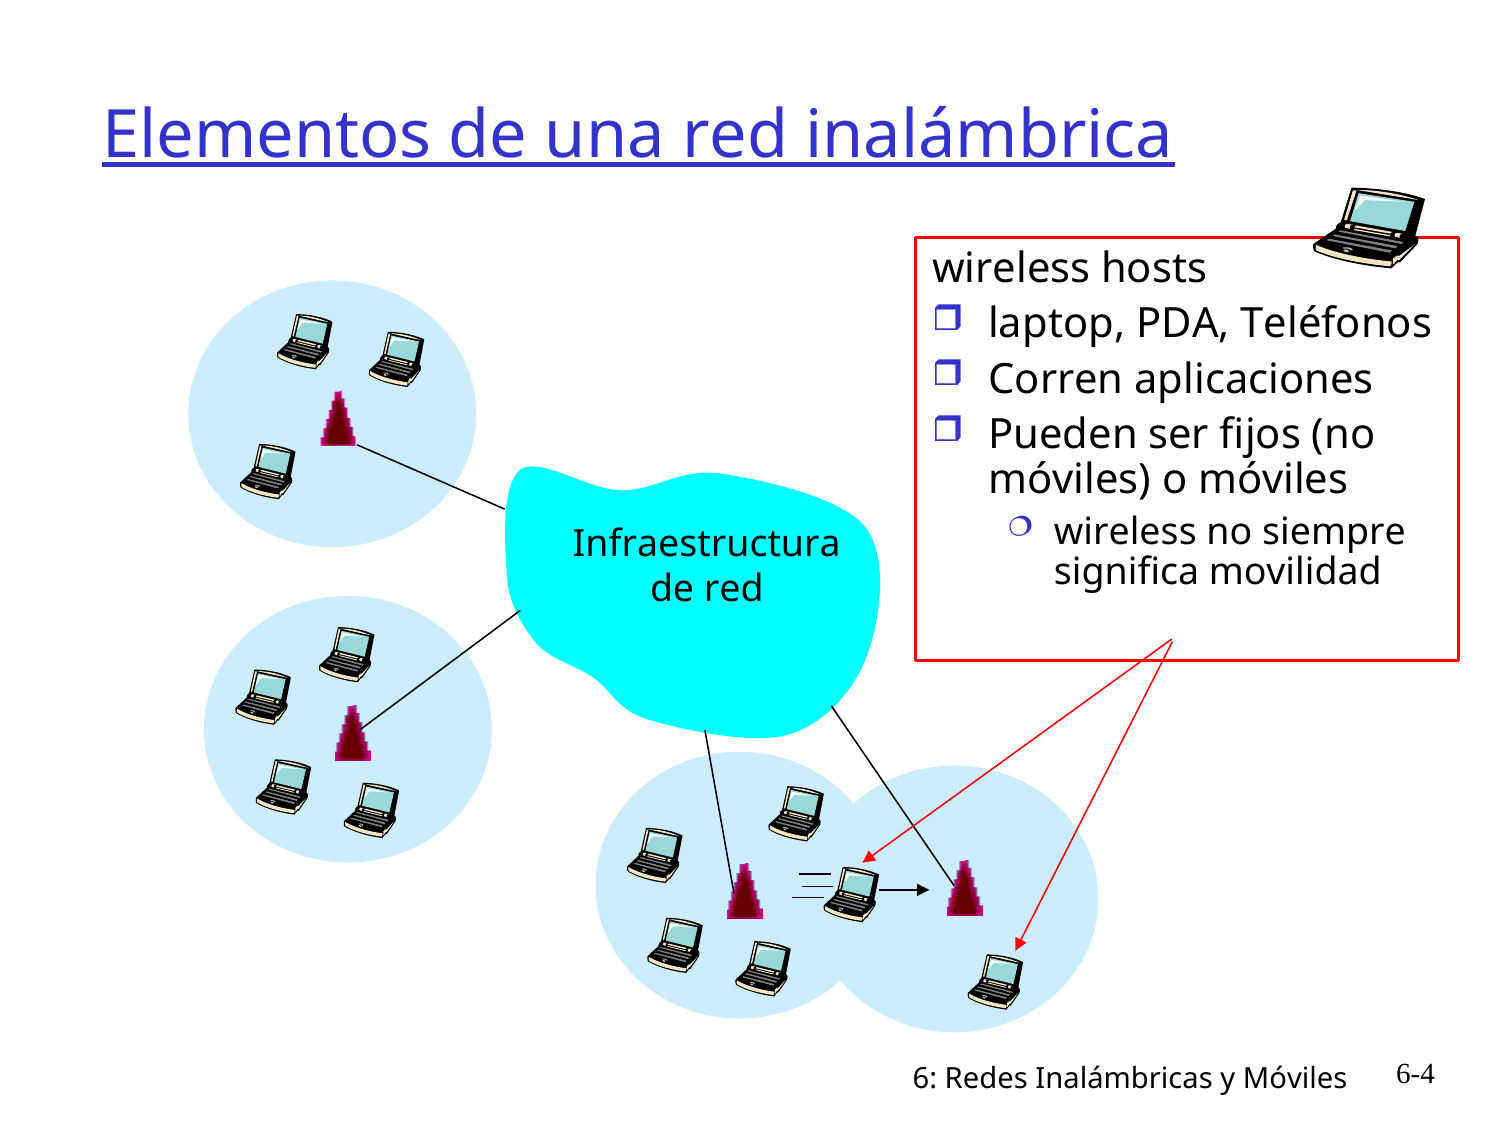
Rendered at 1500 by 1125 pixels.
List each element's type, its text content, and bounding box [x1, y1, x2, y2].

picture [957, 934, 1024, 1010]
text_box [188, 280, 477, 548]
picture [225, 649, 291, 725]
picture [637, 897, 703, 973]
picture [1312, 187, 1426, 269]
picture [308, 607, 375, 683]
picture [727, 863, 763, 920]
text_box [885, 765, 989, 824]
text_box [203, 595, 492, 863]
picture [266, 294, 333, 370]
picture [813, 847, 880, 923]
text_box [595, 751, 1099, 1033]
title Elementos de una red inalámbrica [87, 37, 1363, 225]
text_box wireless hosts laptop, PDA, Teléfonos Corren aplicaciones Pueden ser fijos (no móviles) o móviles wireless no siempre significa movilidad [915, 237, 1459, 661]
picture [616, 808, 683, 884]
text_box [505, 466, 881, 739]
picture [320, 390, 356, 446]
text_box Infraestructura de red [557, 510, 856, 617]
picture [358, 311, 425, 387]
picture [333, 762, 400, 838]
picture [758, 766, 824, 842]
picture [229, 424, 296, 500]
picture [245, 739, 312, 815]
picture [725, 921, 791, 997]
picture [947, 860, 983, 916]
picture [335, 705, 371, 761]
